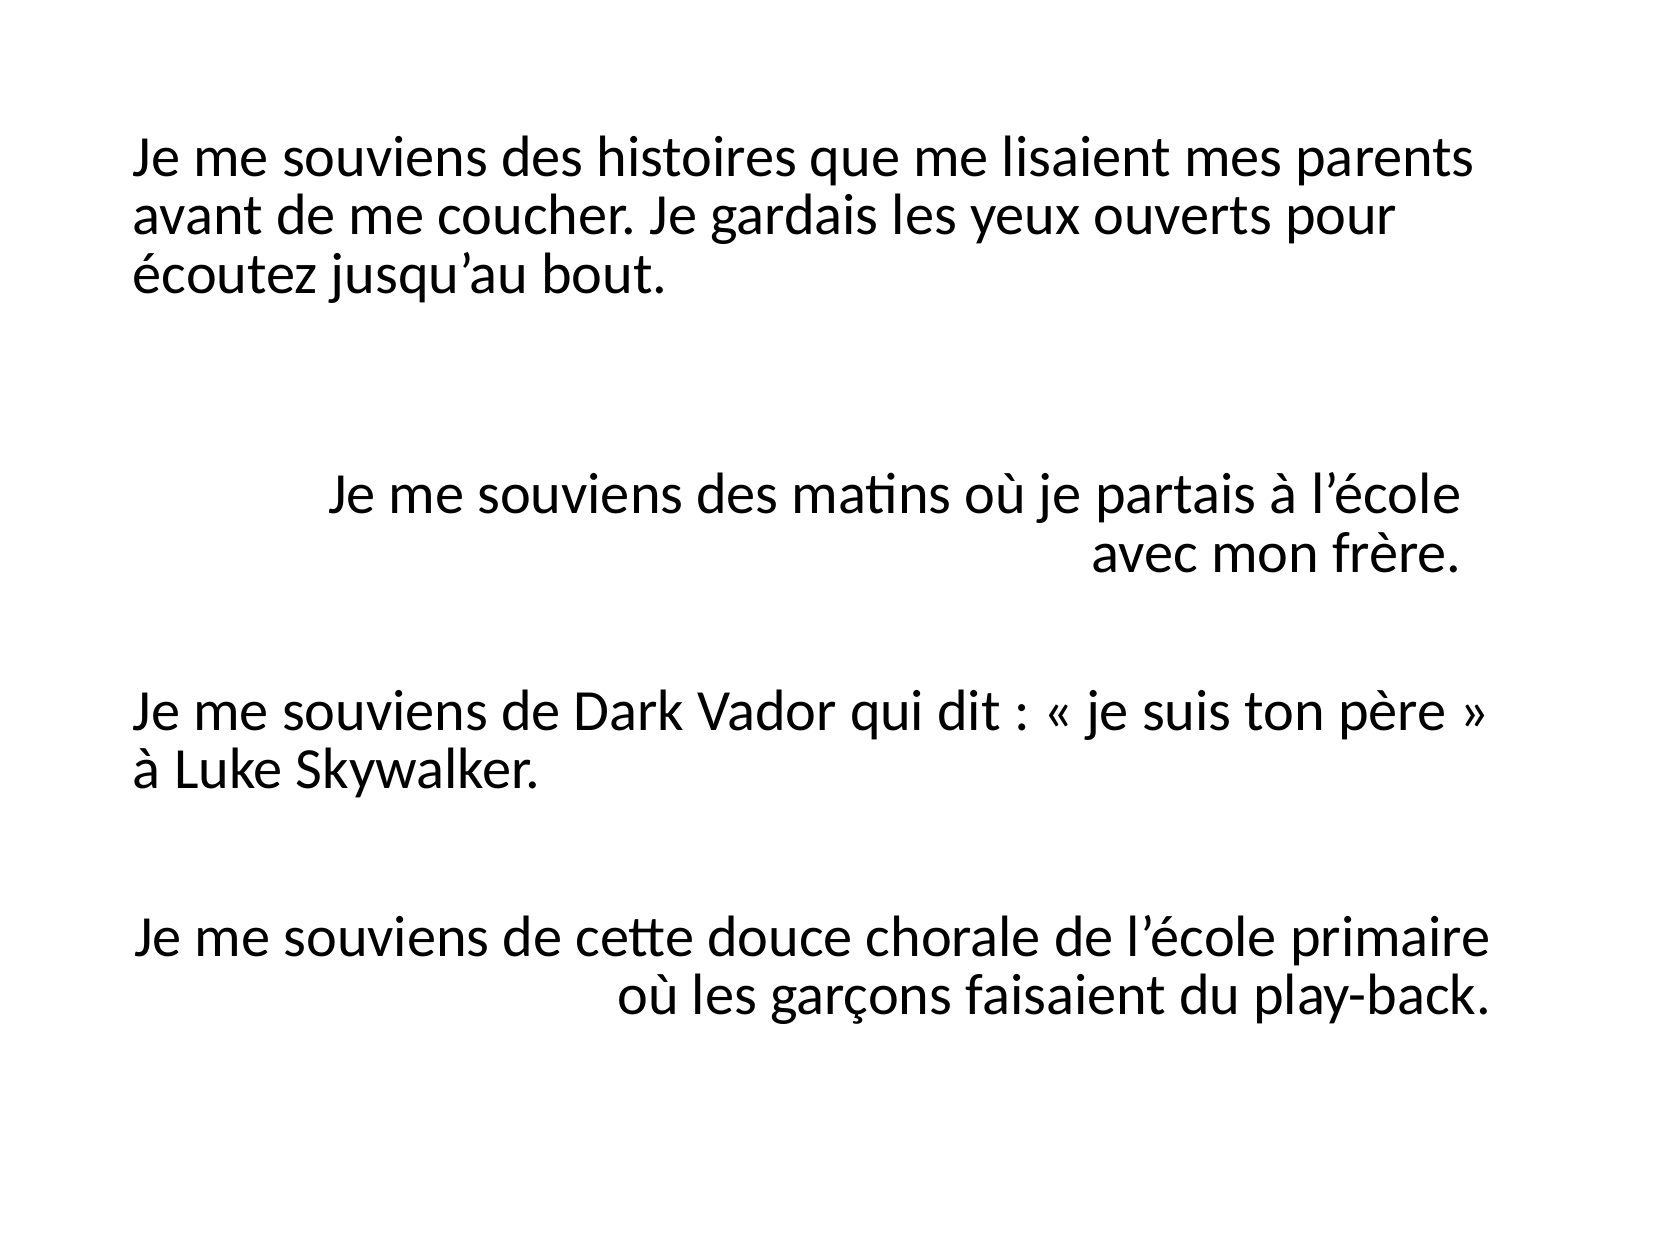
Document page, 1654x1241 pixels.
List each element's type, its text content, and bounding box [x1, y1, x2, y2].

text_box Je me souviens des matins où je partais à l’école avec mon frère. [206, 462, 1477, 621]
text_box Je me souviens de Dark Vador qui dit : « je suis ton père » à Luke Skywalker. [118, 679, 1506, 837]
text_box Je me souviens des histoires que me lisaient mes parents avant de me coucher. Je gardais les yeux ouverts pour écoutez jusqu’au bout. [118, 125, 1595, 355]
text_box Je me souviens de cette douce chorale de l’école primaire où les garçons faisaient du play-back. [118, 905, 1506, 1063]
